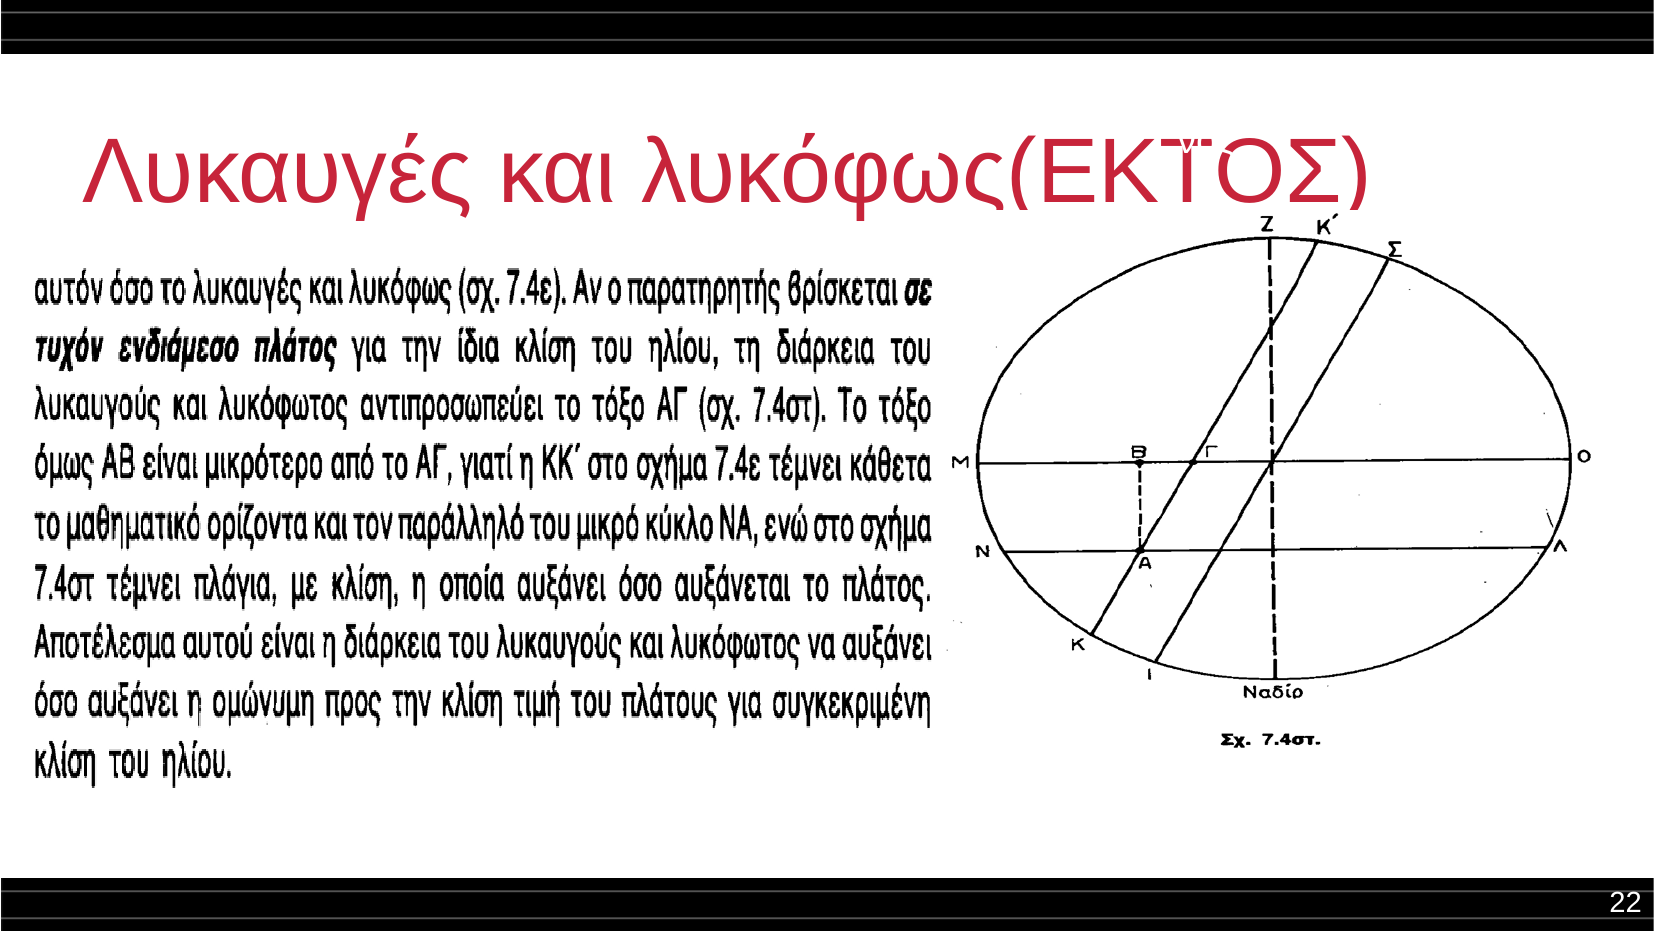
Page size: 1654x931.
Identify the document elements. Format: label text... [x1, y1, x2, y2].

picture [1, 0, 1654, 54]
picture [25, 210, 1614, 788]
picture [1, 878, 1654, 931]
title Λυκαυγές και λυκόφως(ΕΚΤΟΣ) [82, 92, 1571, 249]
text_box νός [1162, 112, 1613, 170]
